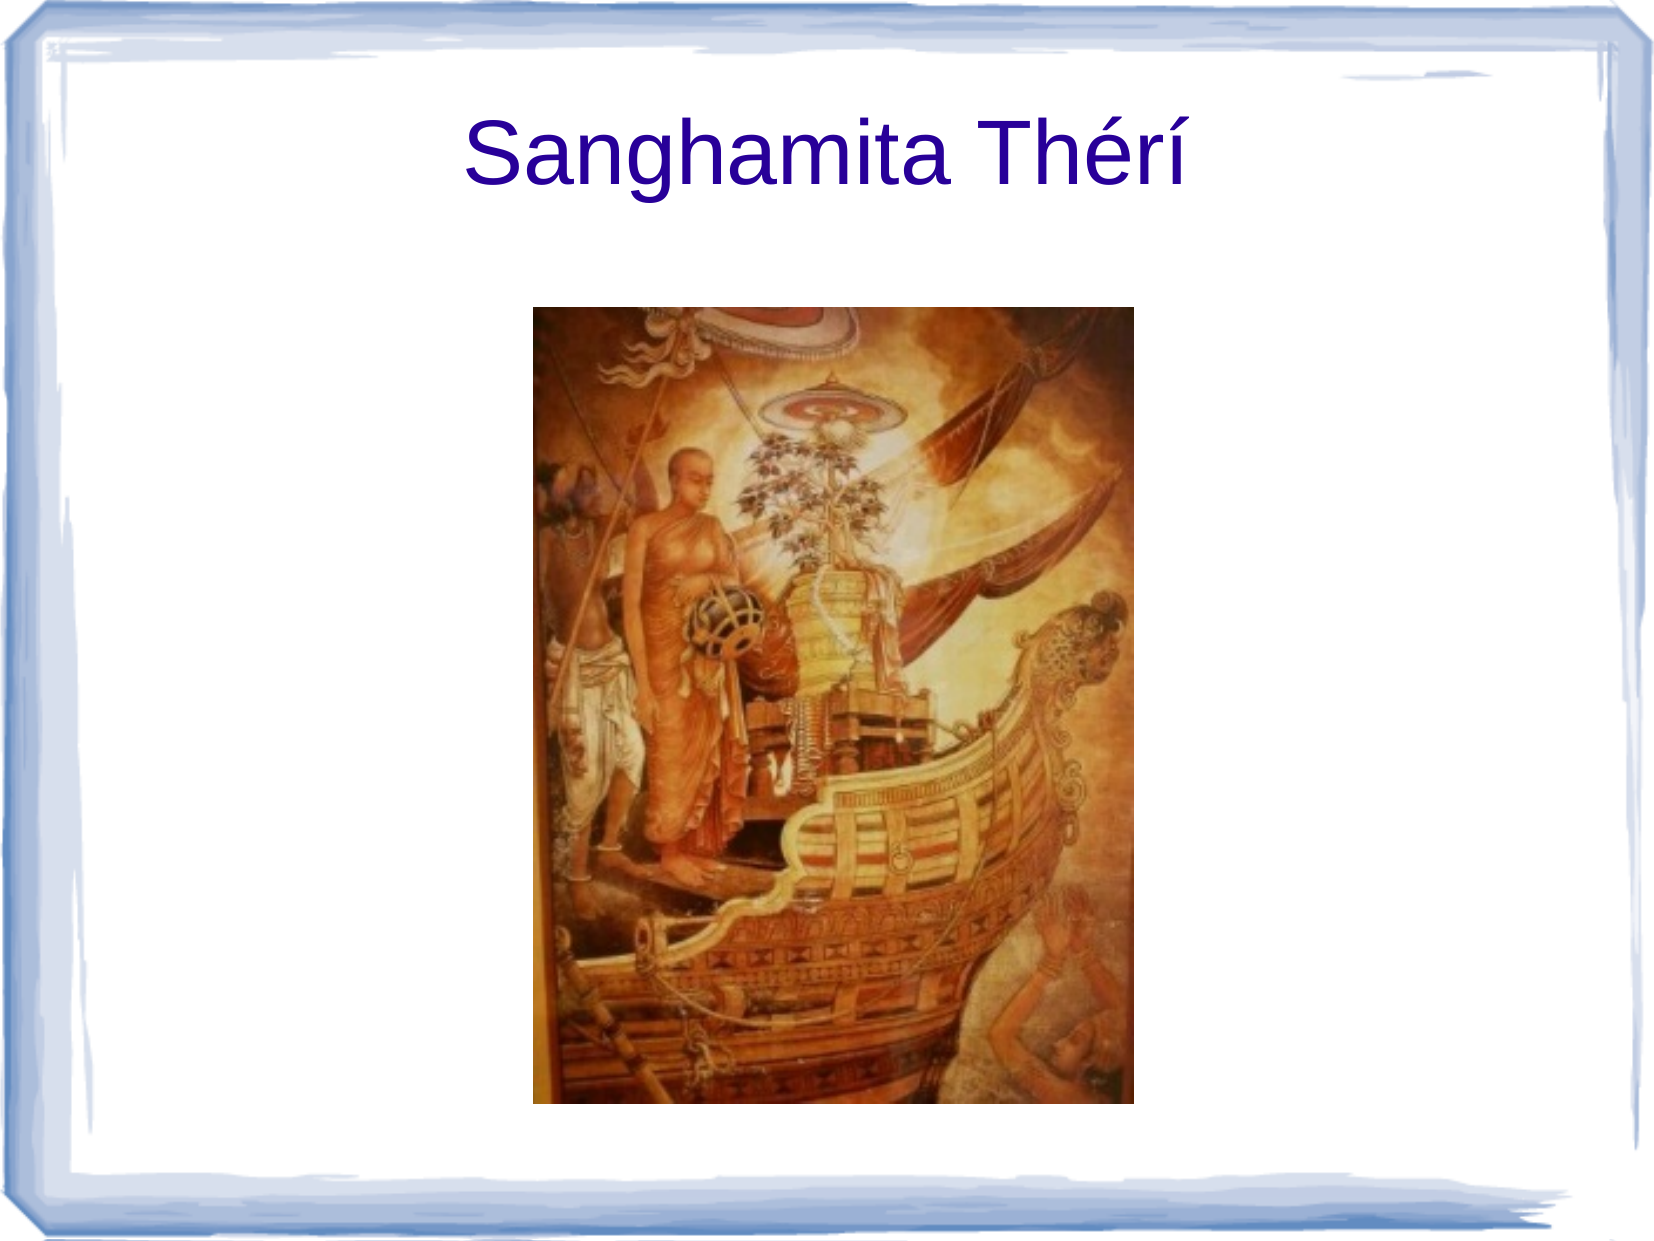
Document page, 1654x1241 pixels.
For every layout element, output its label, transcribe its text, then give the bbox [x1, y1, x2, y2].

picture [0, 0, 1654, 1241]
title Sanghamita Thérí [82, 49, 1571, 257]
